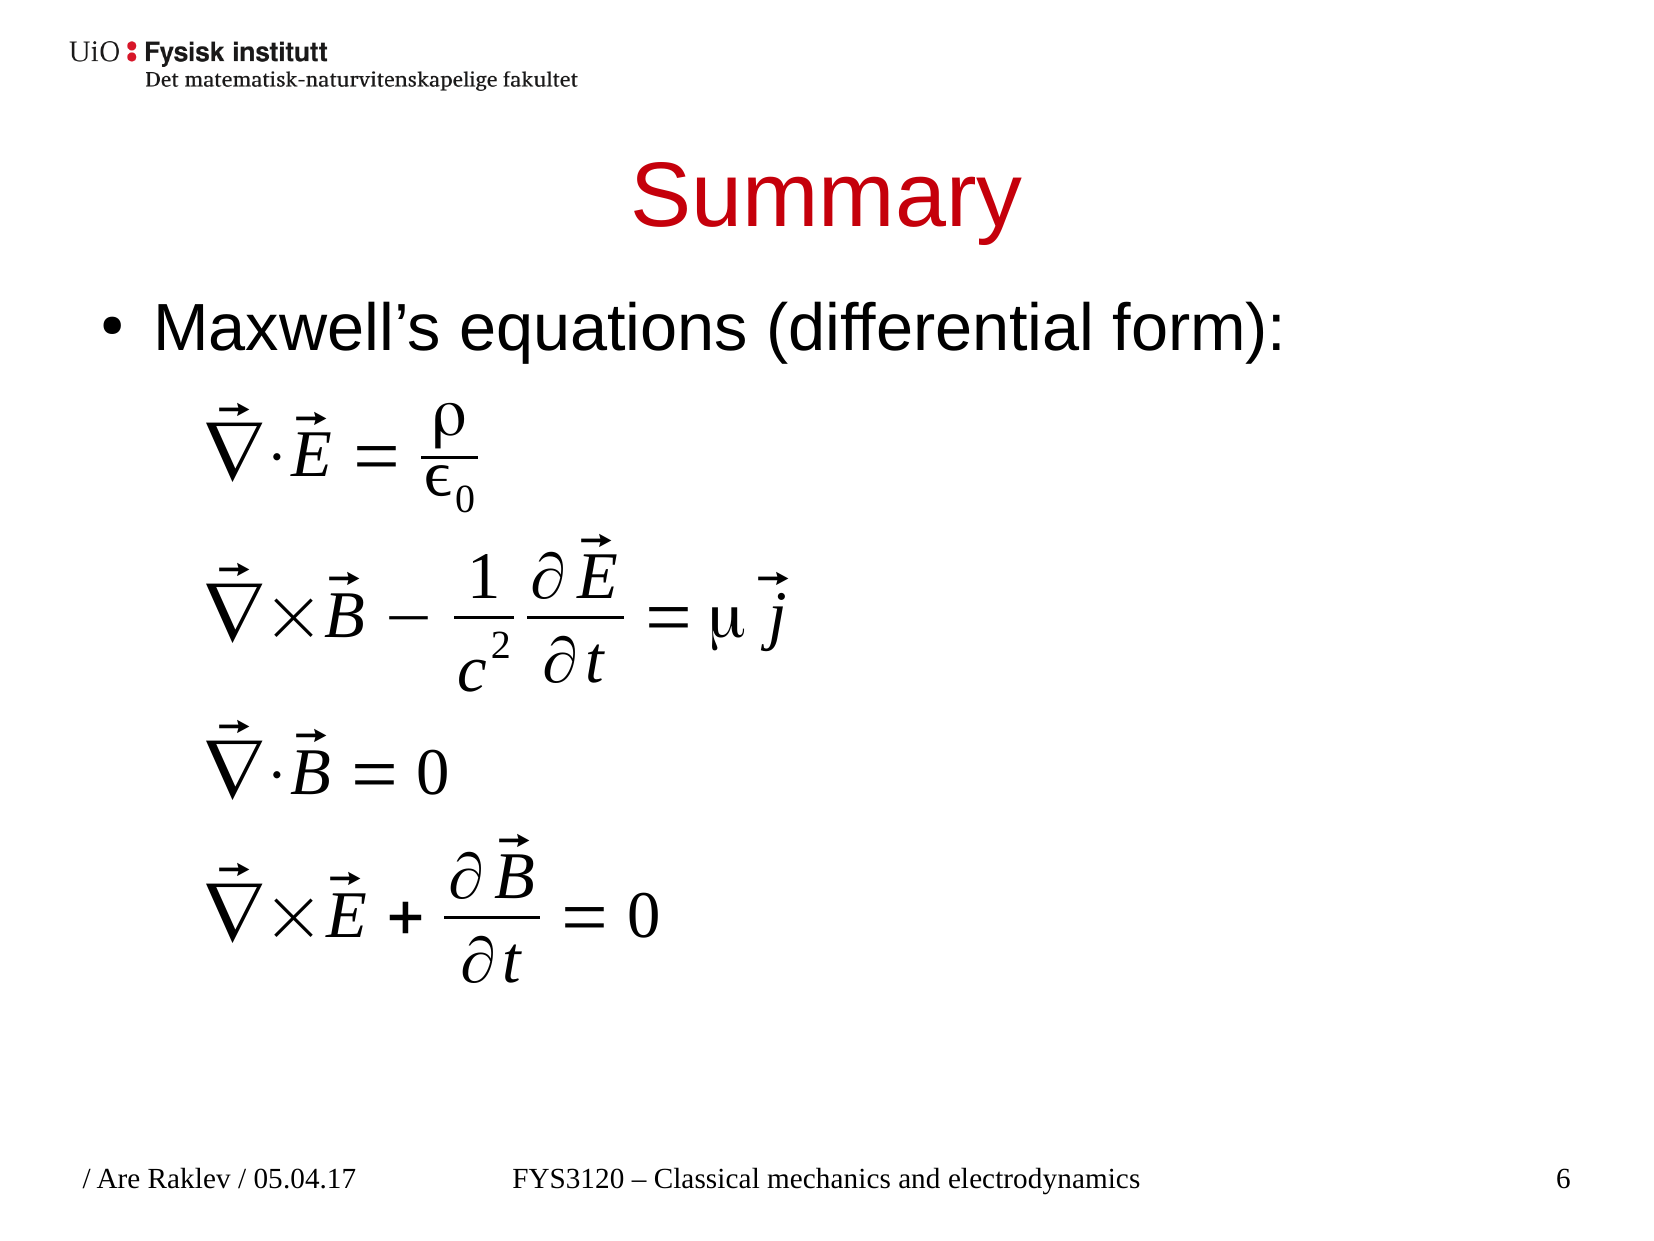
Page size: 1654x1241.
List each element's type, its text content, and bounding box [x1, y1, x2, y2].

list Maxwell’s equations (differential form): [82, 290, 1571, 1147]
chart [197, 399, 489, 522]
picture [68, 37, 581, 93]
chart [197, 530, 798, 707]
chart [197, 717, 457, 809]
chart [197, 830, 667, 997]
title Summary [82, 90, 1571, 290]
